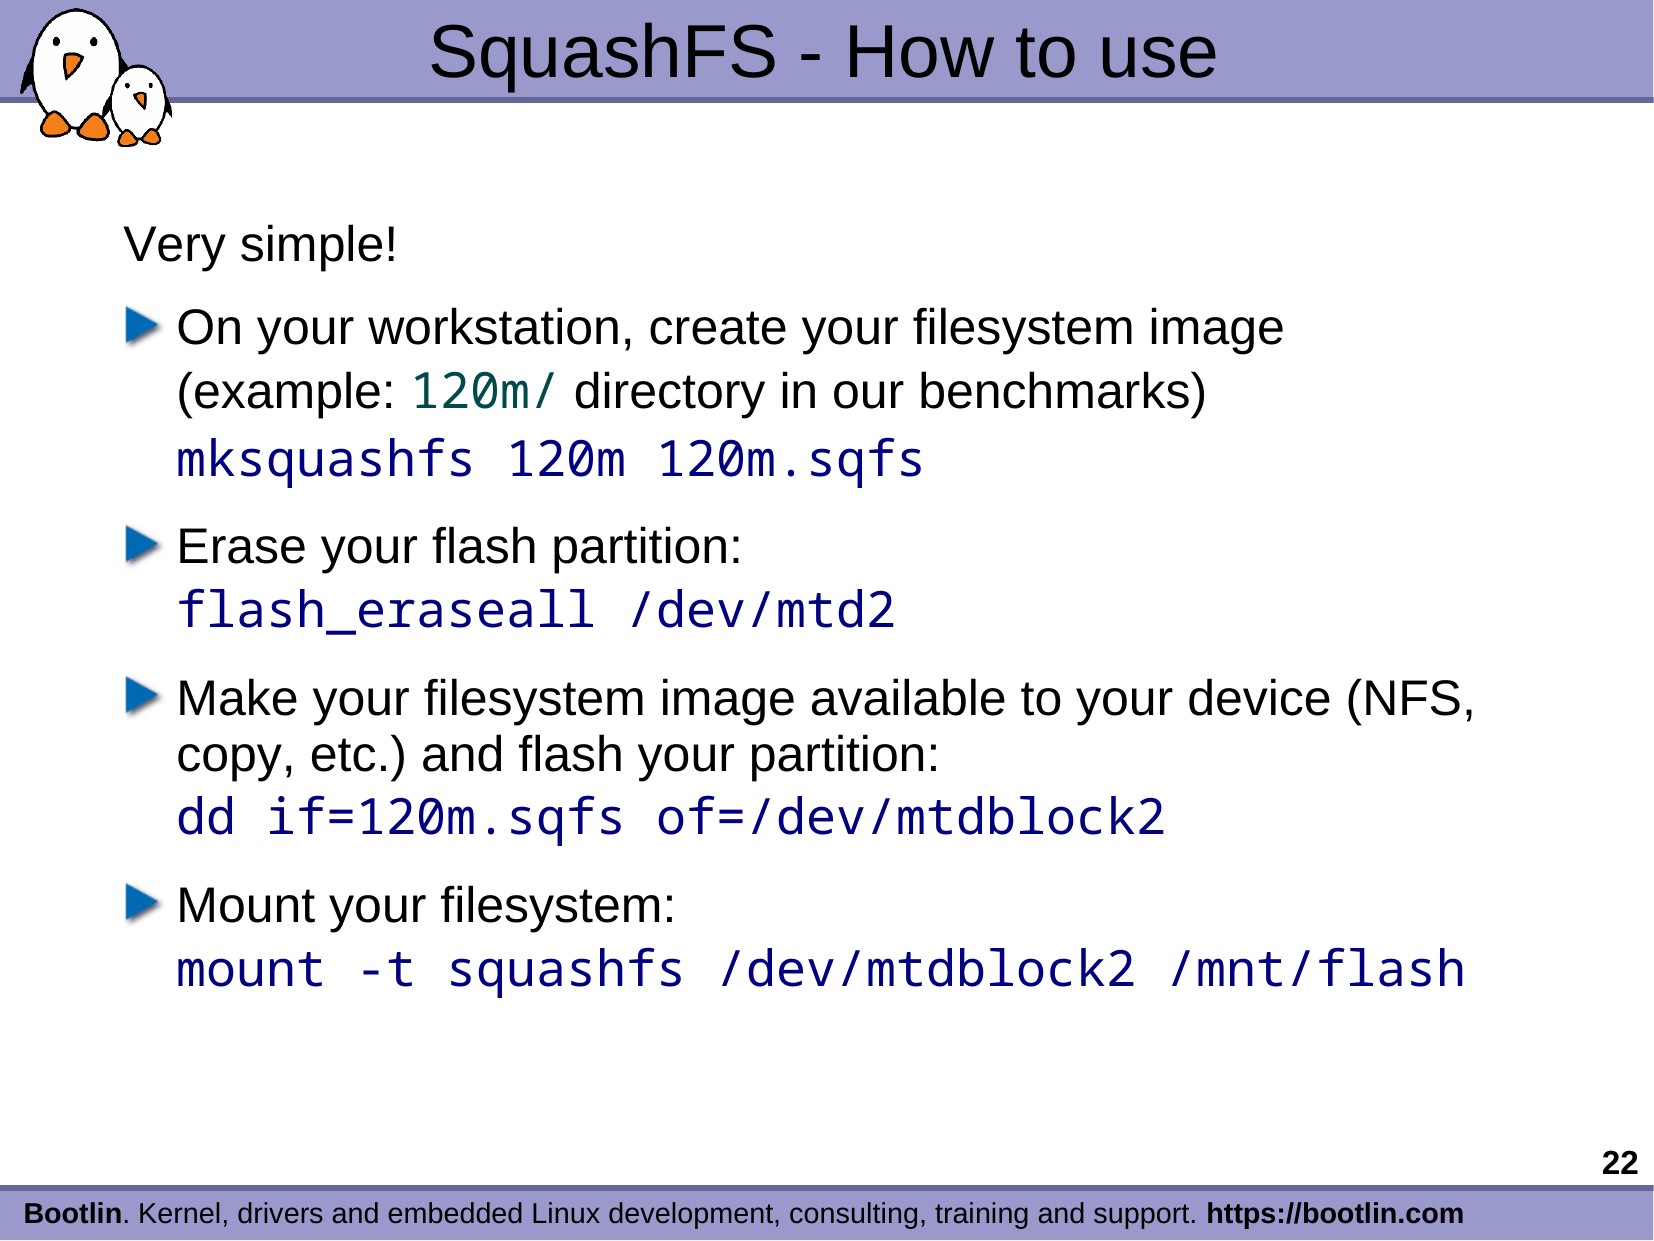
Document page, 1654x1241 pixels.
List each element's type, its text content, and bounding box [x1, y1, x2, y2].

title SquashFS - How to use [98, 0, 1550, 103]
picture [20, 8, 172, 147]
list Very simple! On your workstation, create your filesystem image (example: 120m/ directory in our benchmarks) mksquashfs 120m 120m.sqfs Erase your flash partition: flash_eraseall /dev/mtd2 Make your filesystem image available to your device (NFS, copy, etc.) and flash your partition: dd if=120m.sqfs of=/dev/mtdblock2 Mount your filesystem: mount -t squashfs /dev/mtdblock2 /mnt/flash [105, 216, 1518, 1066]
